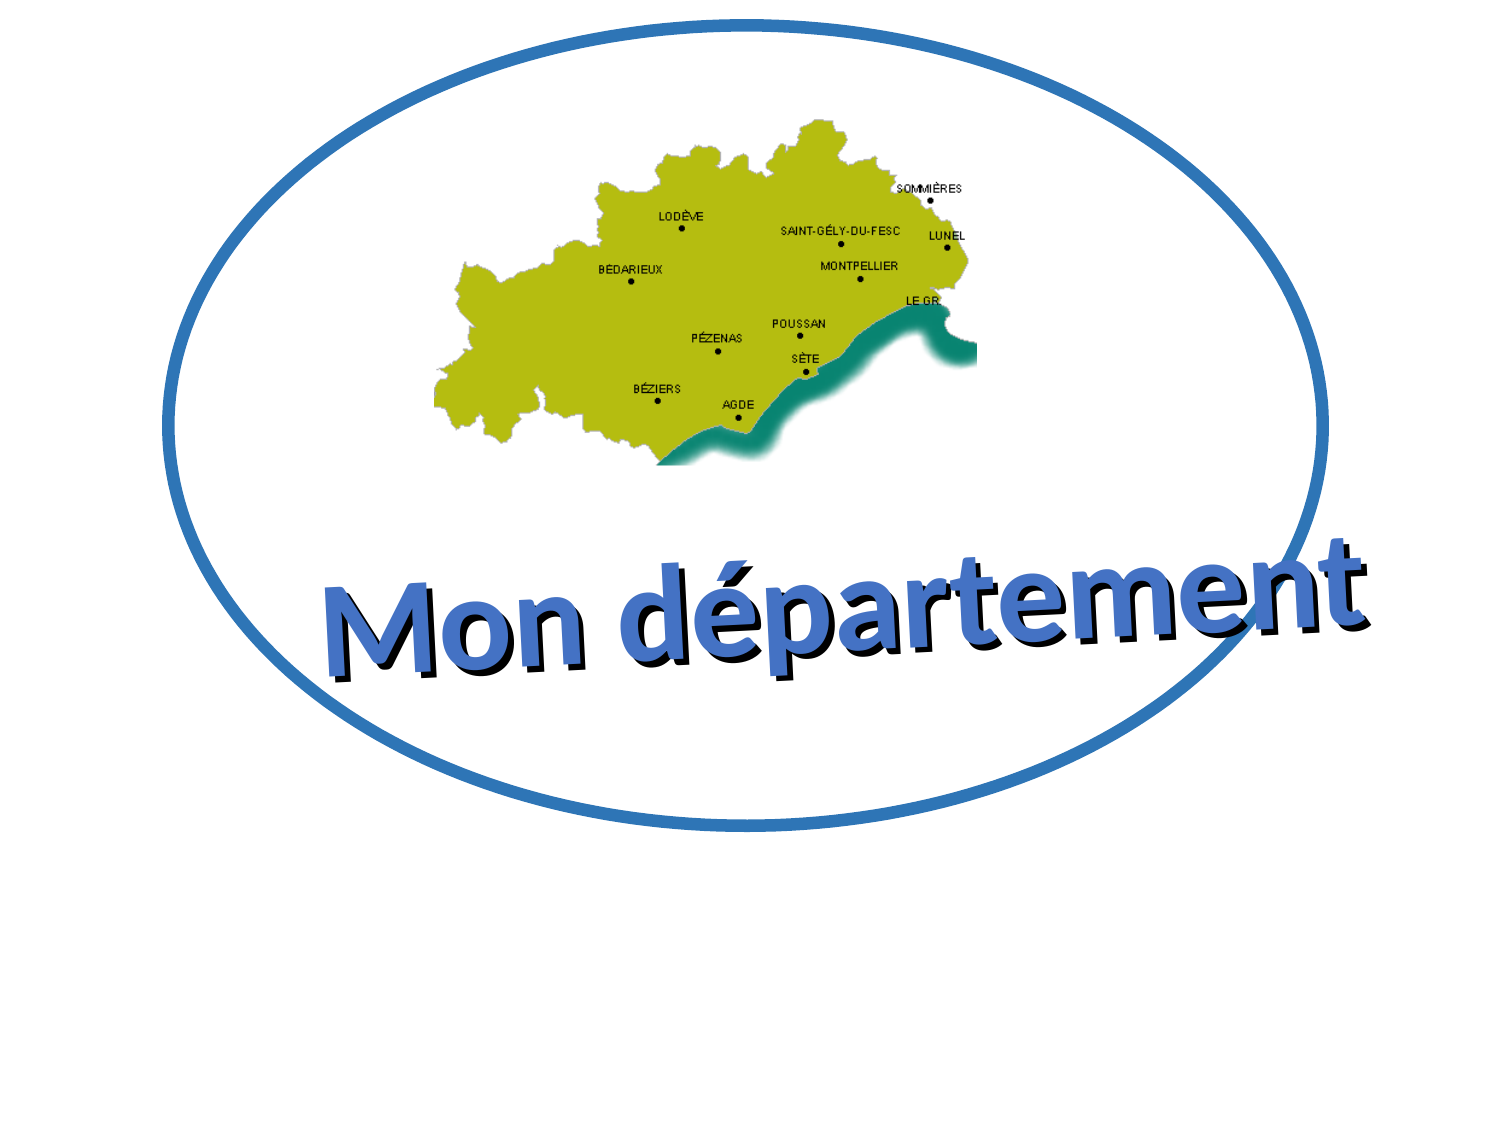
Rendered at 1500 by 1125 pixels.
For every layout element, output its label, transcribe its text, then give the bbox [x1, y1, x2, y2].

picture [434, 106, 977, 468]
text_box Mon département [297, 476, 1386, 714]
